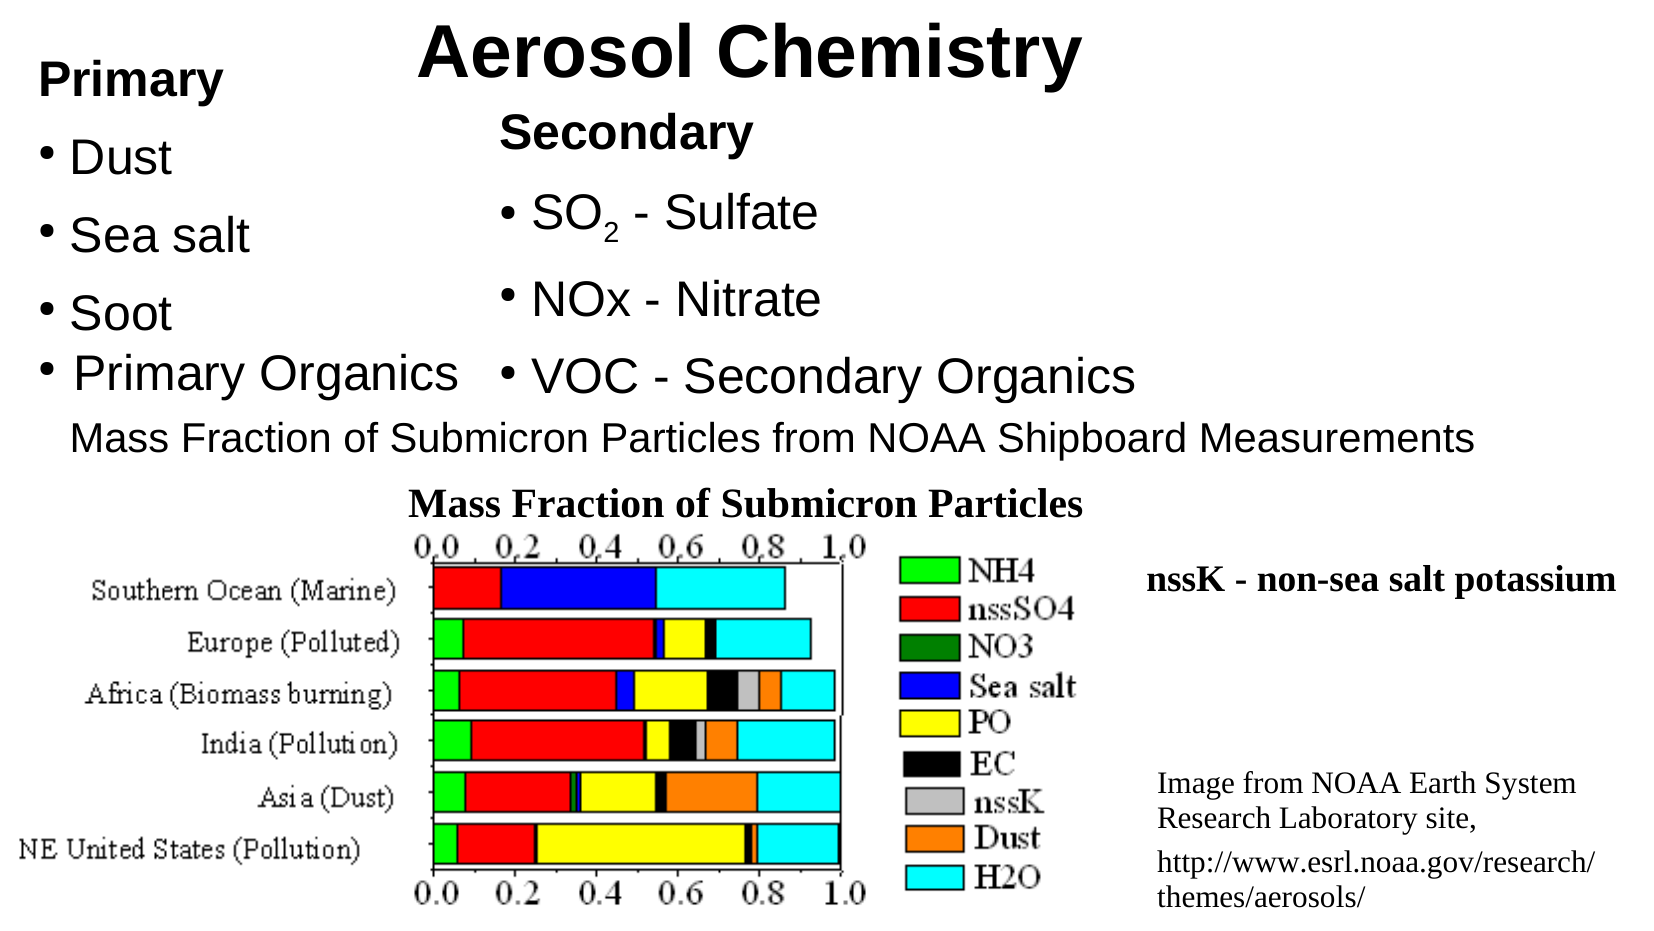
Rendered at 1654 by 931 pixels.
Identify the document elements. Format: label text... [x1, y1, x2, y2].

text_box Mass Fraction of Submicron Particles [404, 474, 1088, 528]
text_box Mass Fraction of Submicron Particles from NOAA Shipboard Measurements [26, 403, 1520, 479]
text_box Aerosol Chemistry [0, 5, 1501, 99]
text_box nssK - non-sea salt potassium [1110, 546, 1654, 607]
text_box Primary Dust Sea salt Soot Primary Organics [23, 38, 491, 423]
text_box Secondary SO2 - Sulfate NOx - Nitrate VOC - Secondary Organics [484, 91, 1174, 403]
picture [18, 487, 1138, 915]
text_box Image from NOAA Earth System Research Laboratory site, http://www.esrl.noaa.gov/research/themes/aerosols/ [1141, 758, 1640, 922]
